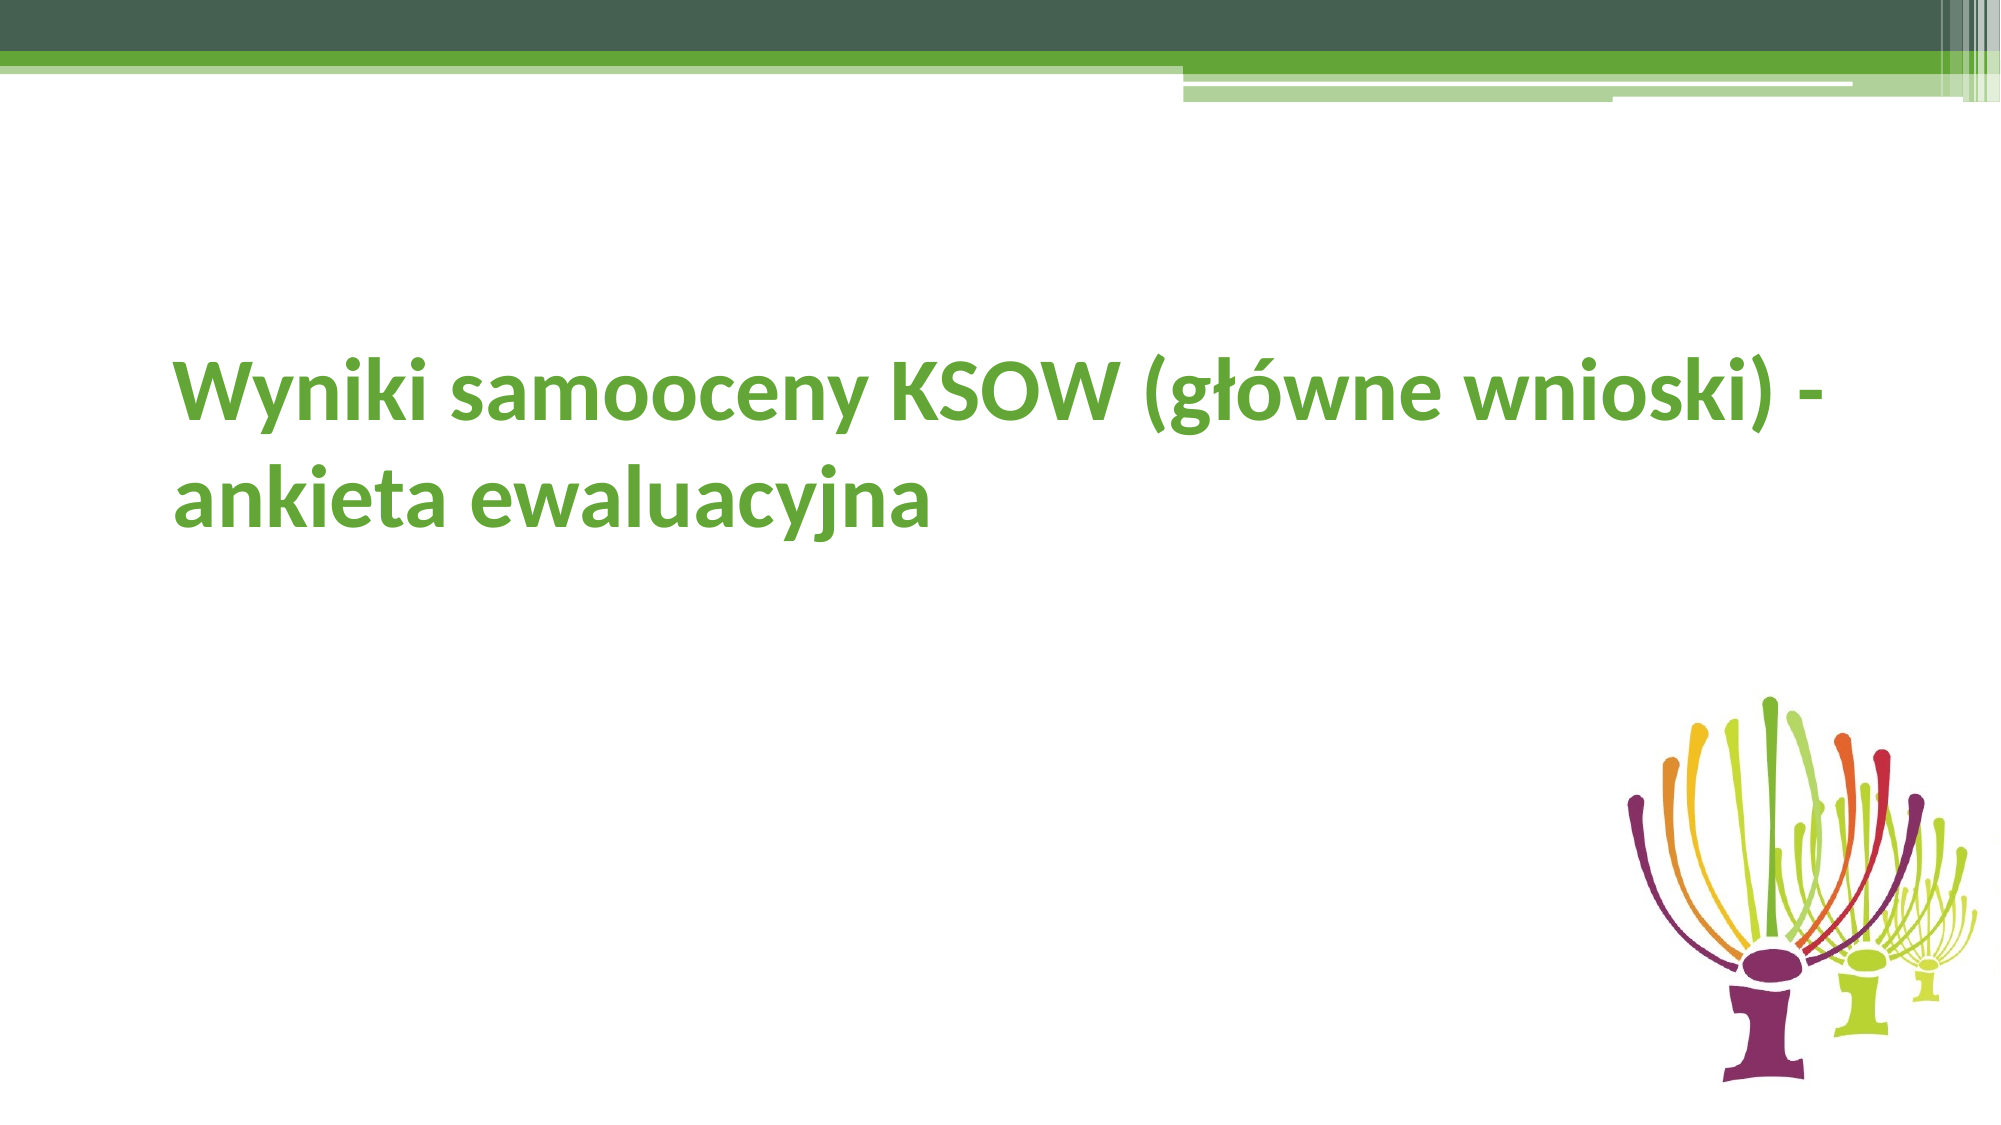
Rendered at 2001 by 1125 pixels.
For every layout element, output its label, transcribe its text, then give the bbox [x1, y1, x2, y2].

title Wyniki samooceny KSOW (główne wnioski) - ankieta ewaluacyjna [157, 322, 1858, 547]
picture [1583, 653, 2000, 1125]
